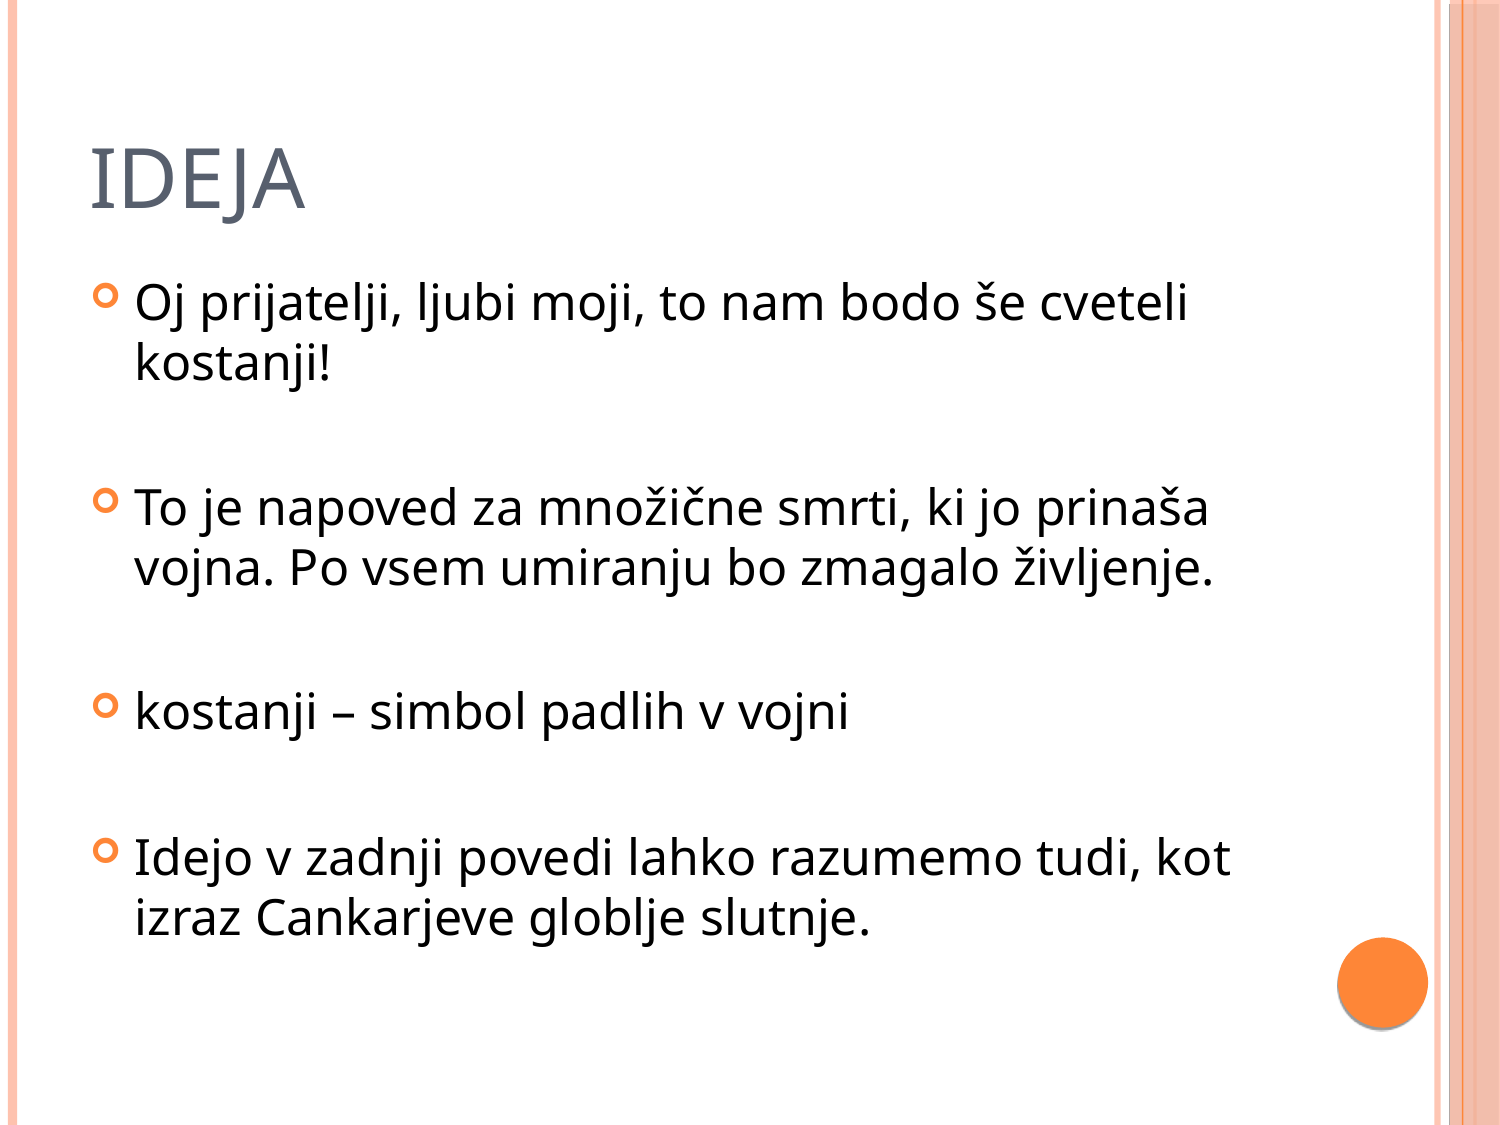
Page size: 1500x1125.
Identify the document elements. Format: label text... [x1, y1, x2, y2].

list Oj prijatelji, ljubi moji, to nam bodo še cveteli kostanji! To je napoved za množične smrti, ki jo prinaša vojna. Po vsem umiranju bo zmagalo življenje. kostanji – simbol padlih v vojni Idejo v zadnji povedi lahko razumemo tudi, kot izraz Cankarjeve globlje slutnje. [75, 262, 1300, 1062]
title Ideja [75, 45, 1300, 233]
